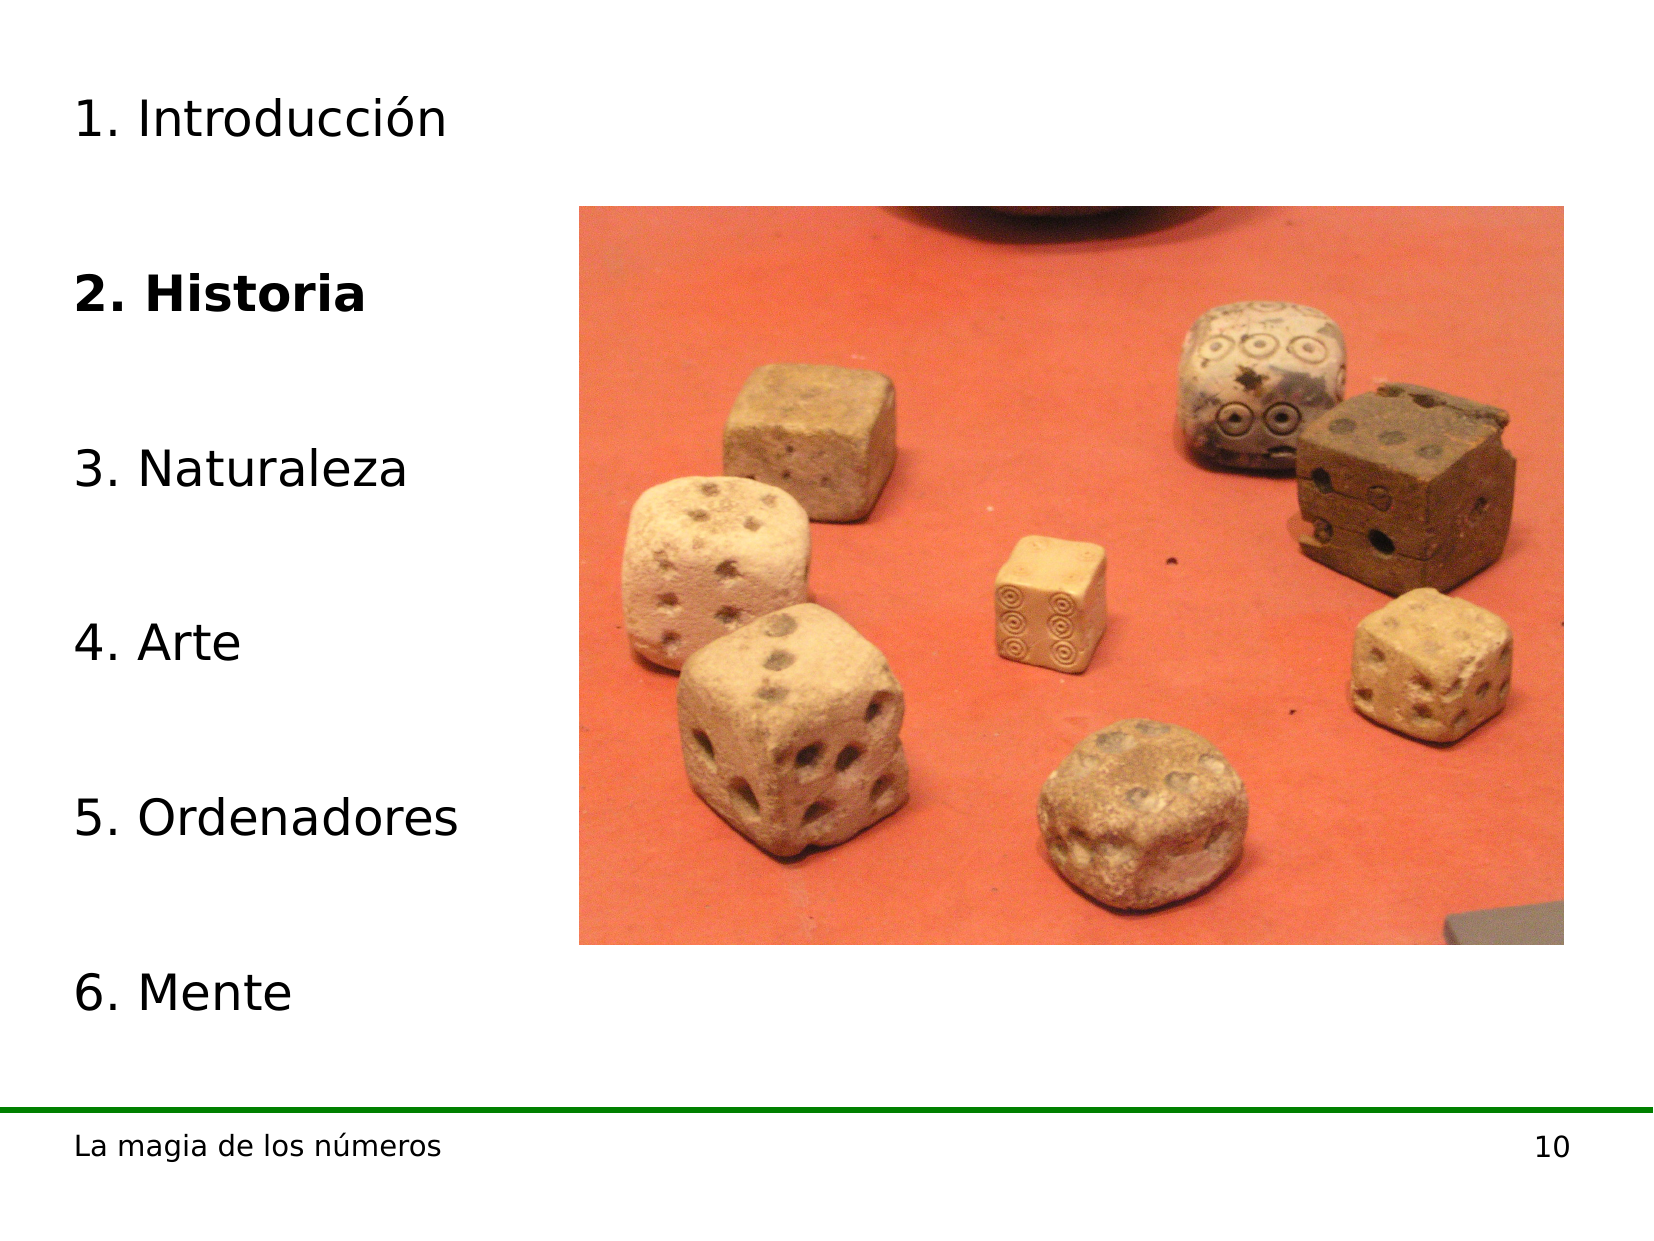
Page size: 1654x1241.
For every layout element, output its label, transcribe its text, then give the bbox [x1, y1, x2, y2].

text_box La magia de los números [59, 1122, 975, 1172]
picture [680, 206, 1564, 945]
text_box 1. Introducción 2. Historia 3. Naturaleza 4. Arte 5. Ordenadores 6. Mente [59, 82, 680, 1030]
